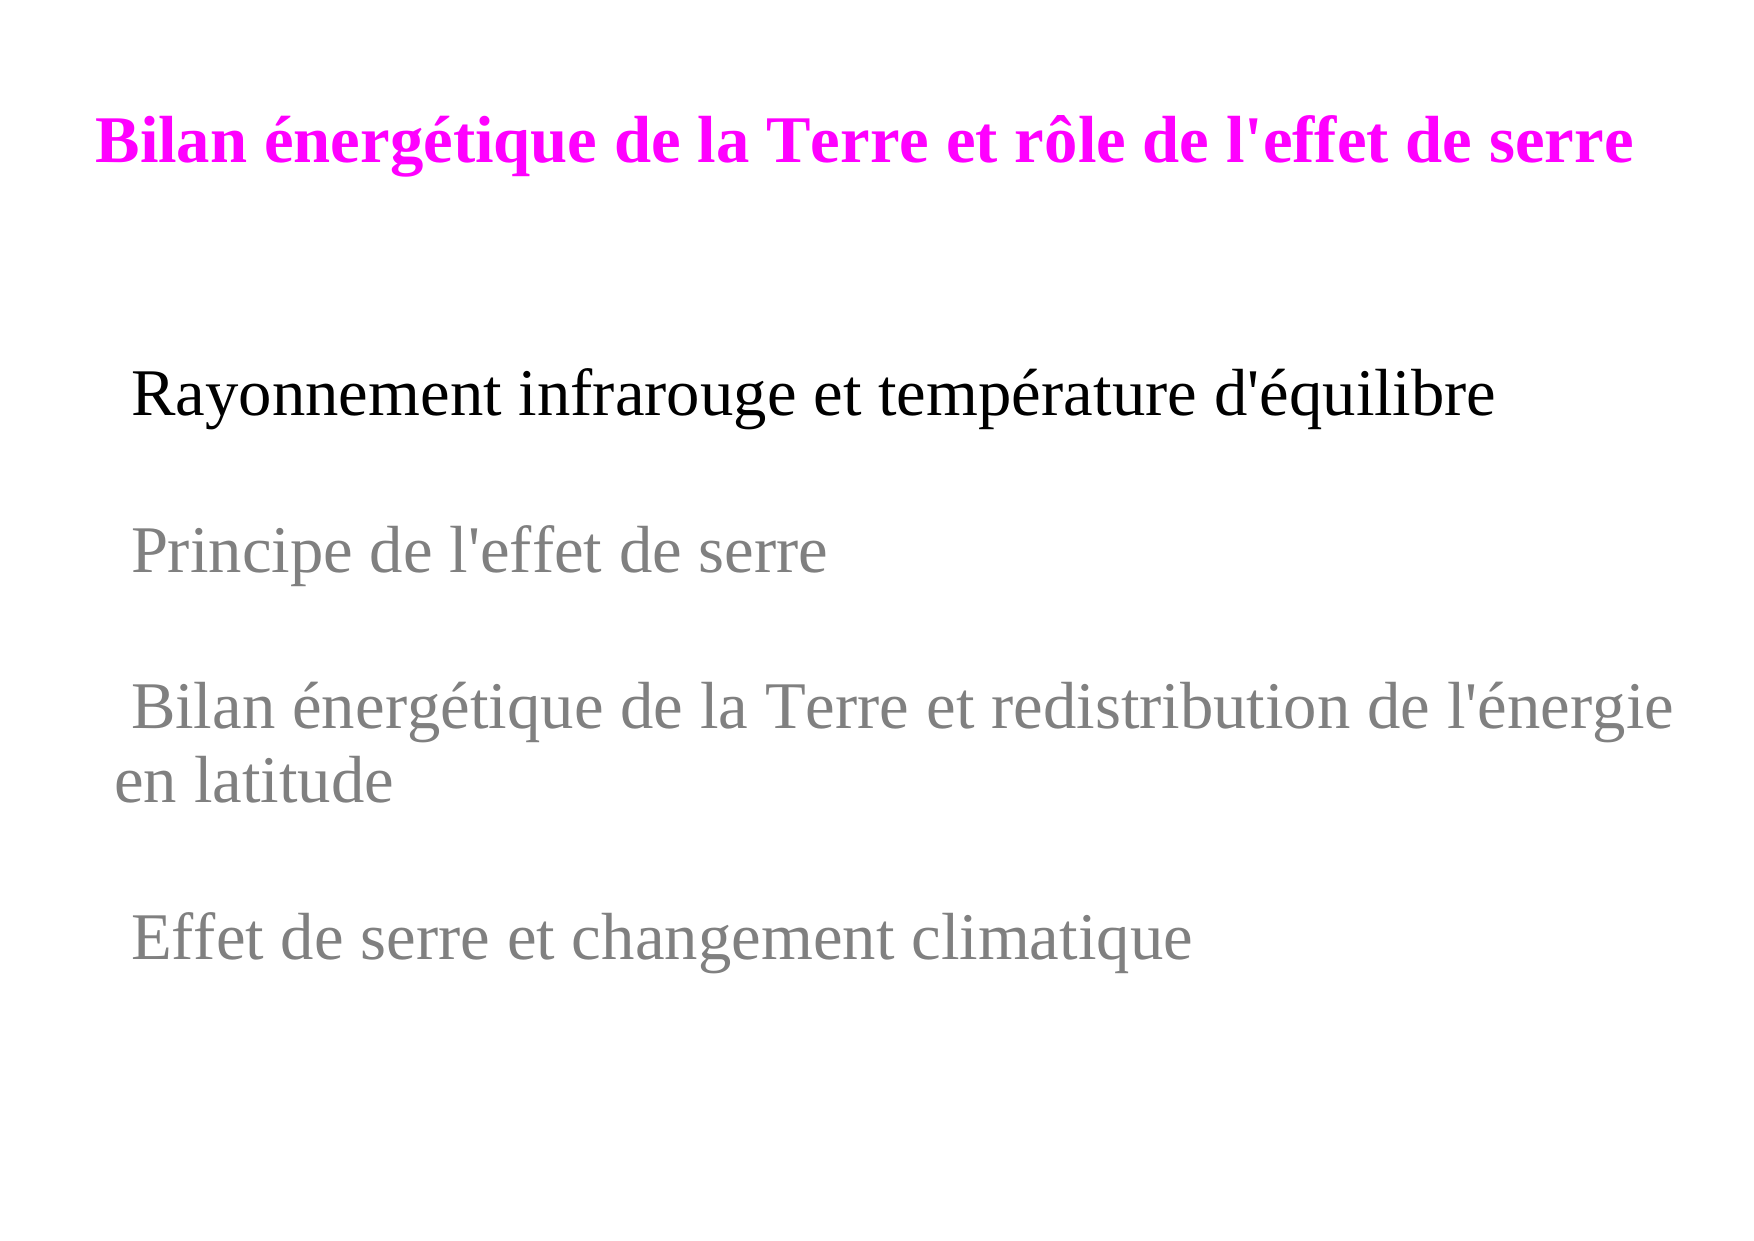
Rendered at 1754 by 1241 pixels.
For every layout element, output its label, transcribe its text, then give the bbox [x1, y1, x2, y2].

text_box Bilan énergétique de la Terre et rôle de l'effet de serre [82, 106, 1650, 177]
text_box Rayonnement infrarouge et température d'équilibre Principe de l'effet de serre Bilan énergétique de la Terre et redistribution de l'énergie en latitude Effet de serre et changement climatique [114, 355, 1700, 975]
